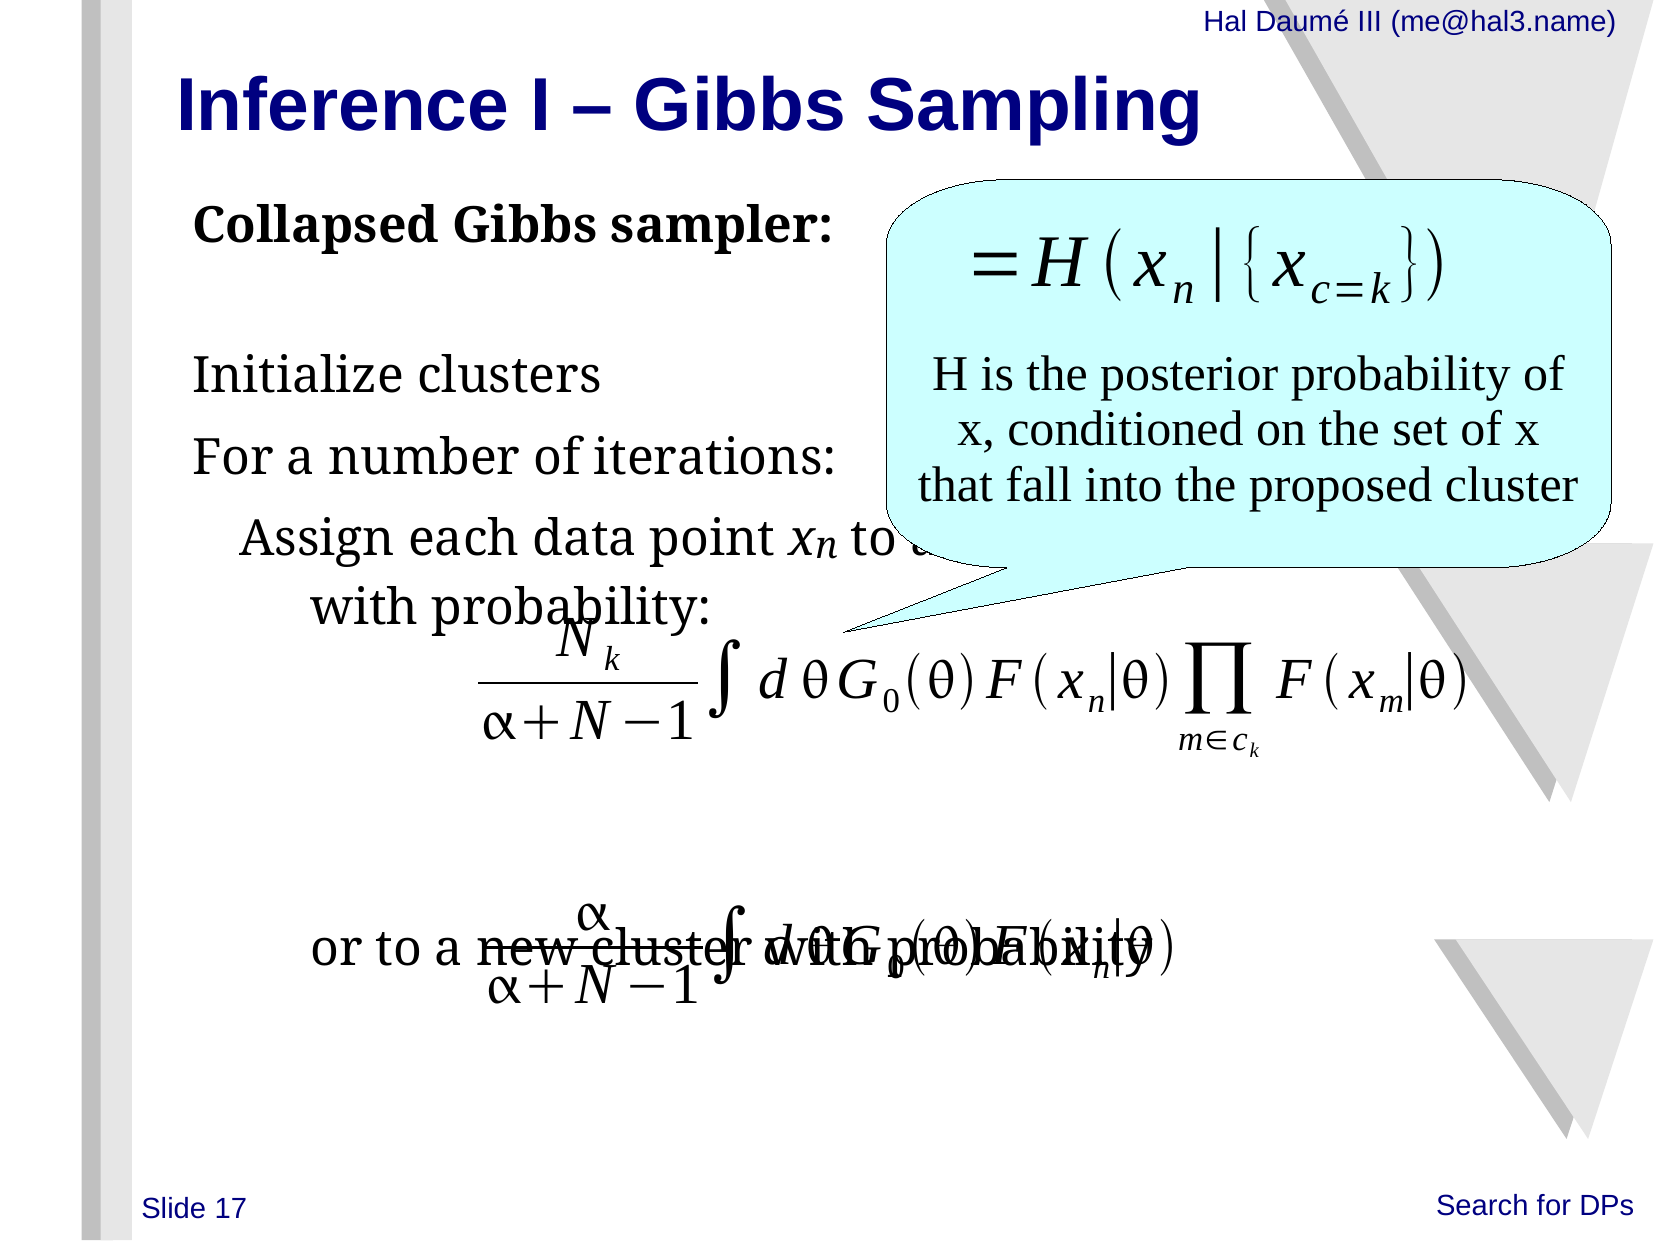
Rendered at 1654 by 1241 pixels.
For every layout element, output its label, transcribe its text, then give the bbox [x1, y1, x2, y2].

chart [468, 605, 1476, 763]
list Collapsed Gibbs sampler: Initialize clusters For a number of iterations: Assign each data point xn to an existing cluster ck with probability: or to a new cluster with probability [180, 188, 1512, 1127]
text_box H is the posterior probability of x, conditioned on the set of x that fall into the proposed cluster [843, 179, 1612, 633]
chart [473, 879, 1183, 1017]
title Inference I – Gibbs Sampling [176, 44, 1509, 166]
chart [959, 220, 1453, 314]
